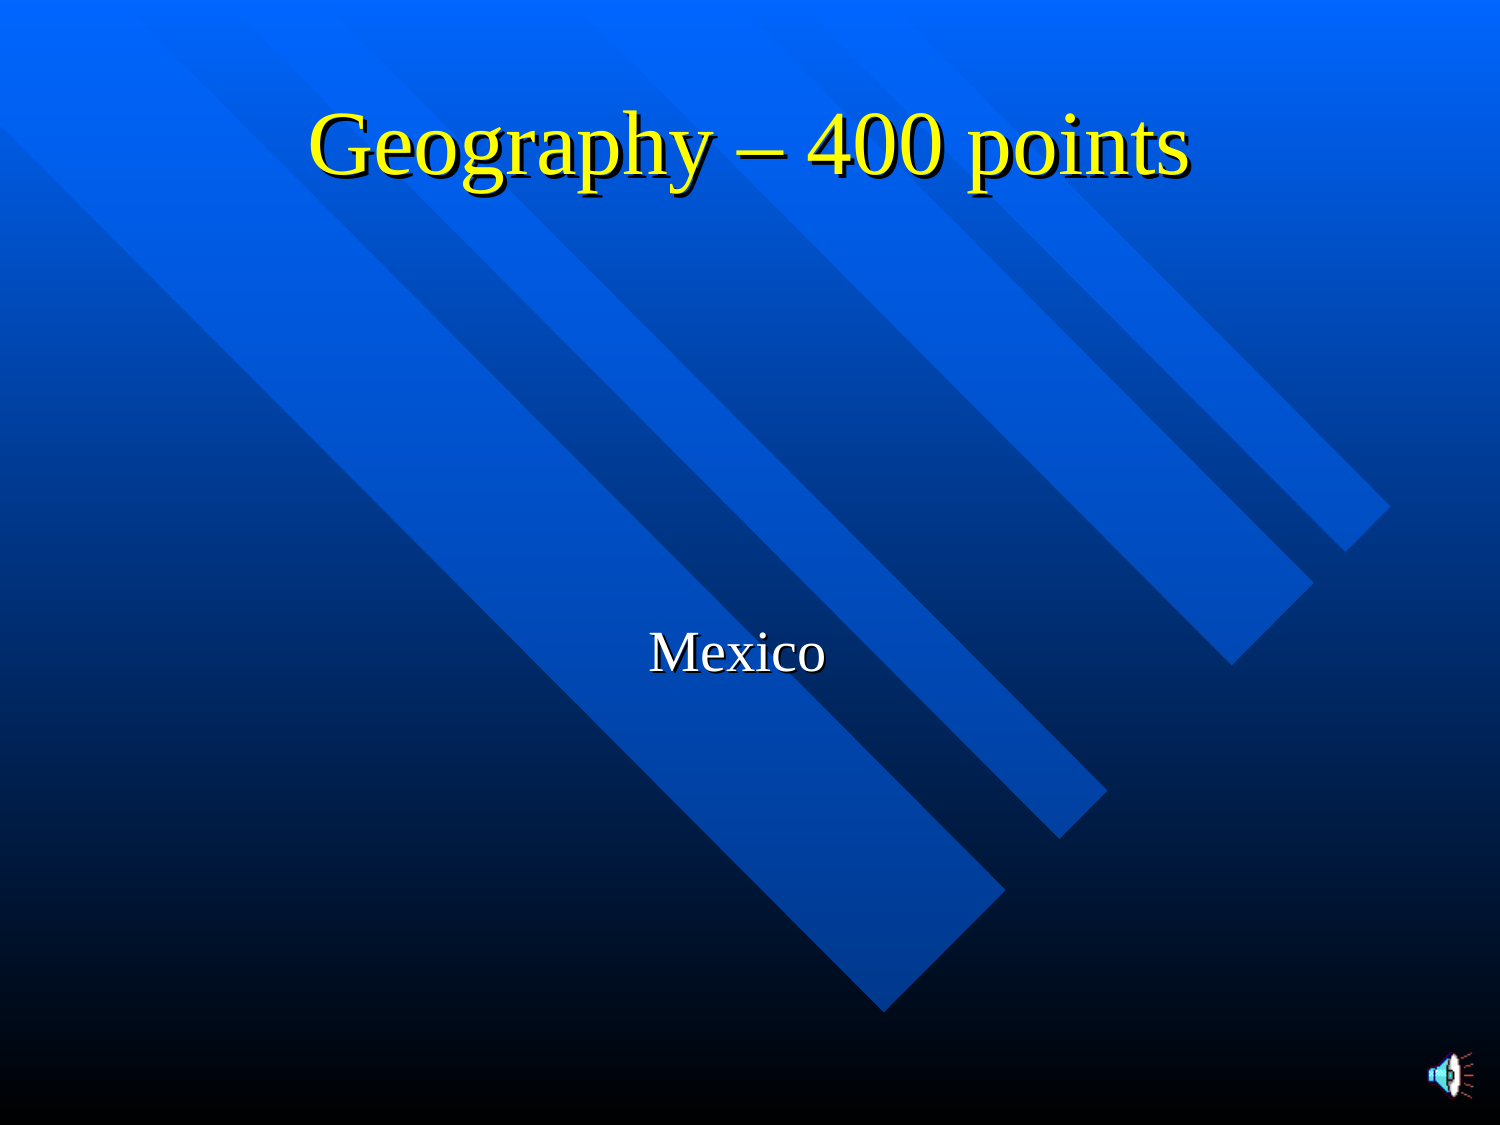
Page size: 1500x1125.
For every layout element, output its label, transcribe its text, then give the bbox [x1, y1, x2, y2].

title Geography – 400 points [112, 37, 1388, 238]
table_header Mexico [125, 313, 1350, 983]
picture [1426, 1051, 1477, 1102]
